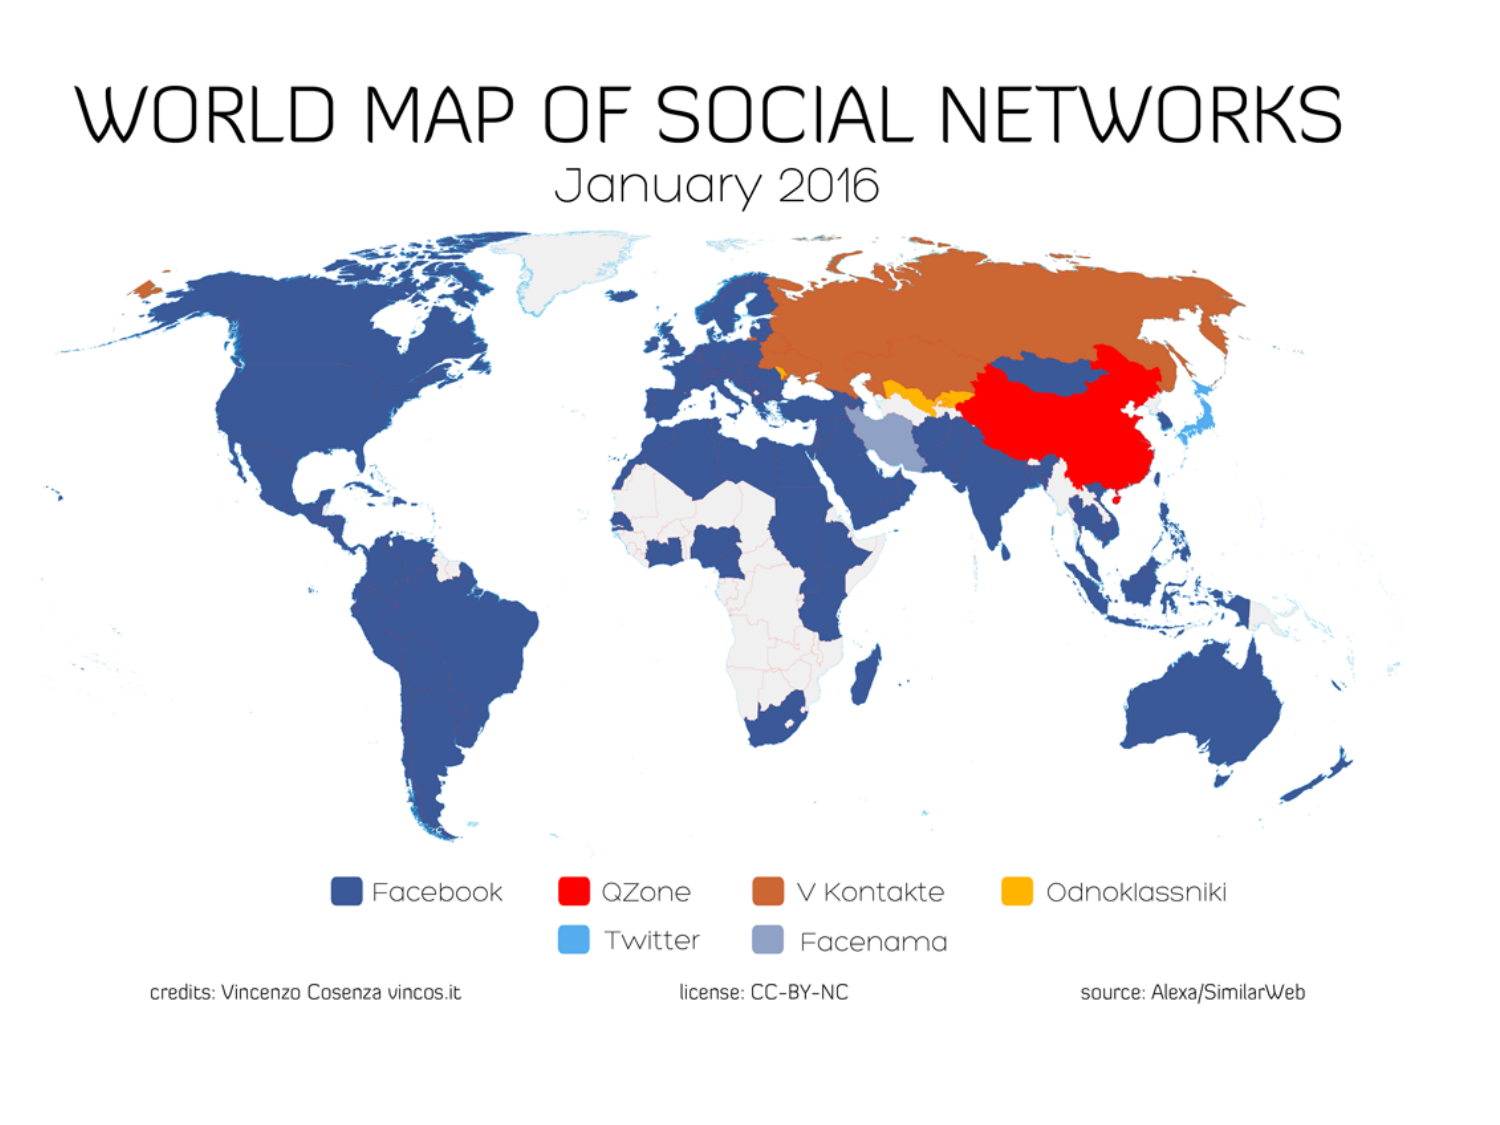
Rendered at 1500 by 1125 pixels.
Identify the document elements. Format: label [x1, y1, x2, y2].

picture [41, 66, 1406, 1029]
